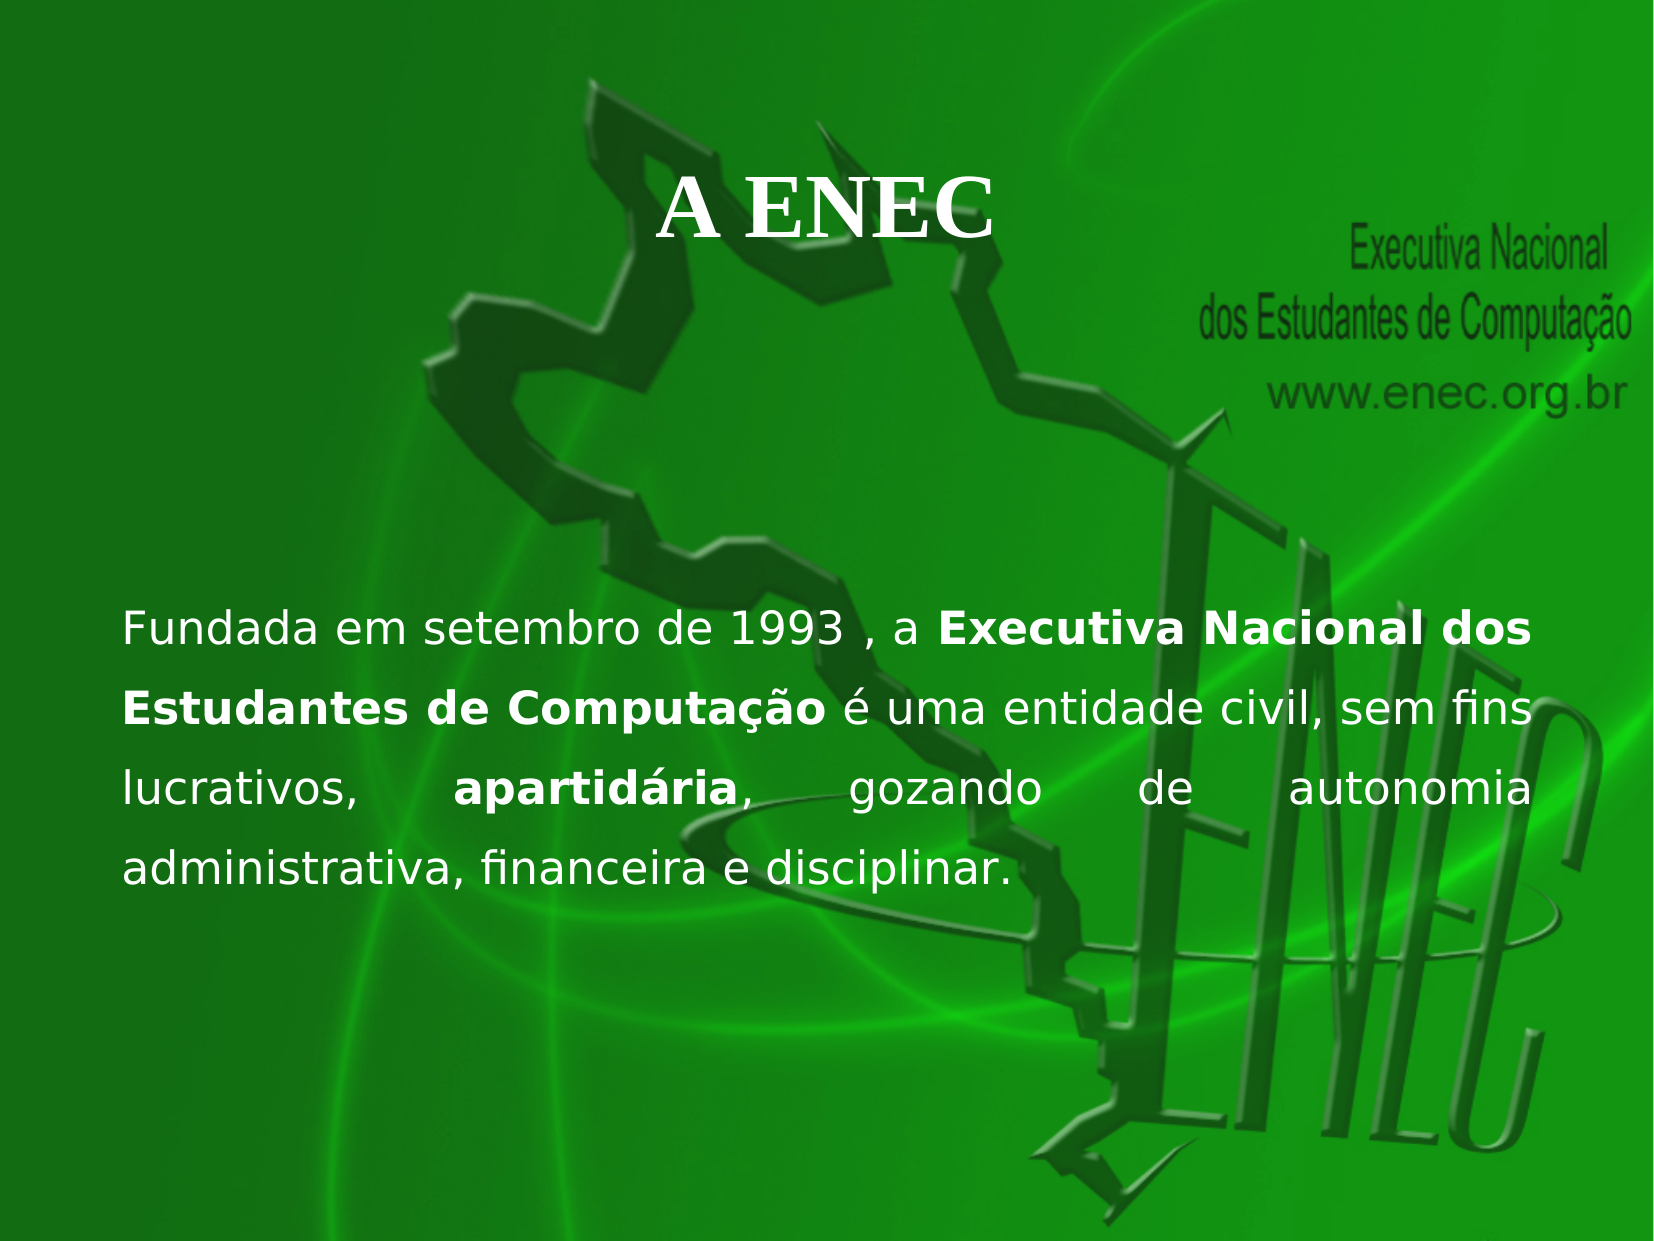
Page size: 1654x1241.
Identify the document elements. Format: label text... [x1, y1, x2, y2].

title A ENEC [121, 102, 1534, 311]
picture [0, 0, 1654, 1241]
subtitle Fundada em setembro de 1993 , a Executiva Nacional dos Estudantes de Computação é uma entidade civil, sem fins lucrativos, apartidária, gozando de autonomia administrativa, financeira e disciplinar. [121, 344, 1534, 1127]
